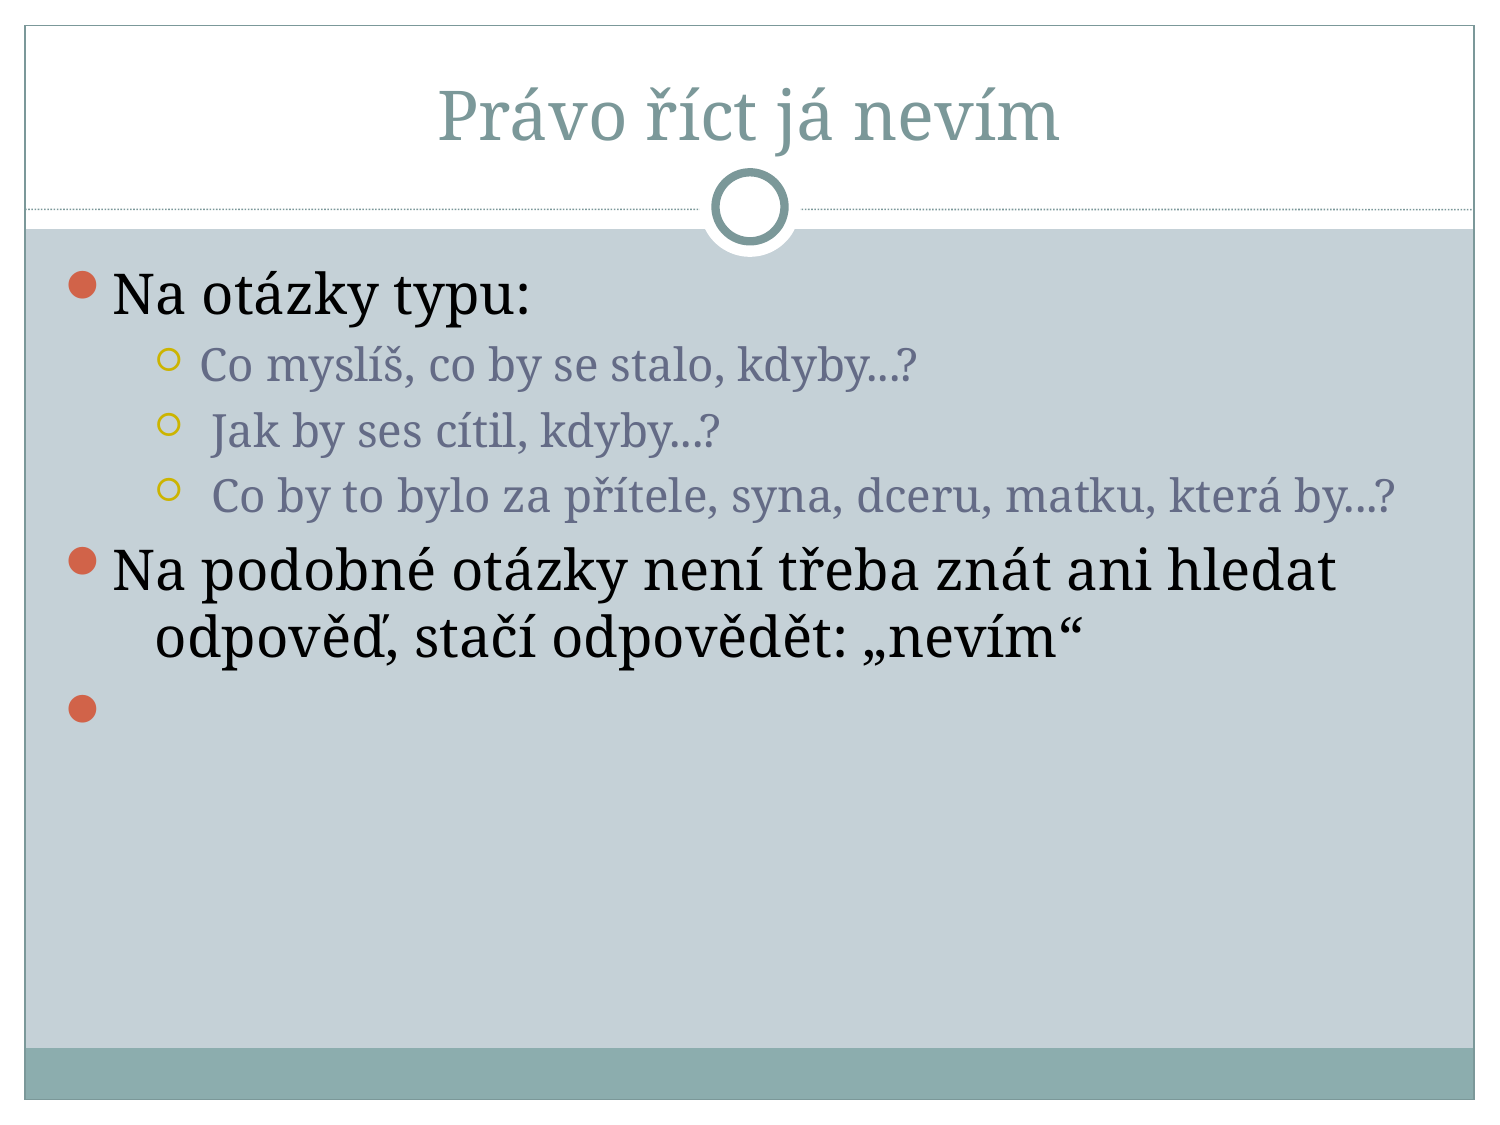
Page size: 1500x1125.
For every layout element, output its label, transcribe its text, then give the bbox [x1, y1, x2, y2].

title Právo říct já nevím [49, 37, 1450, 162]
list Na otázky typu: Co myslíš, co by se stalo, kdyby...? Jak by ses cítil, kdyby...? Co by to bylo za přítele, syna, dceru, matku, která by...? Na podobné otázky není třeba znát ani hledat odpověď, stačí odpovědět: „nevím“ [49, 250, 1445, 1001]
